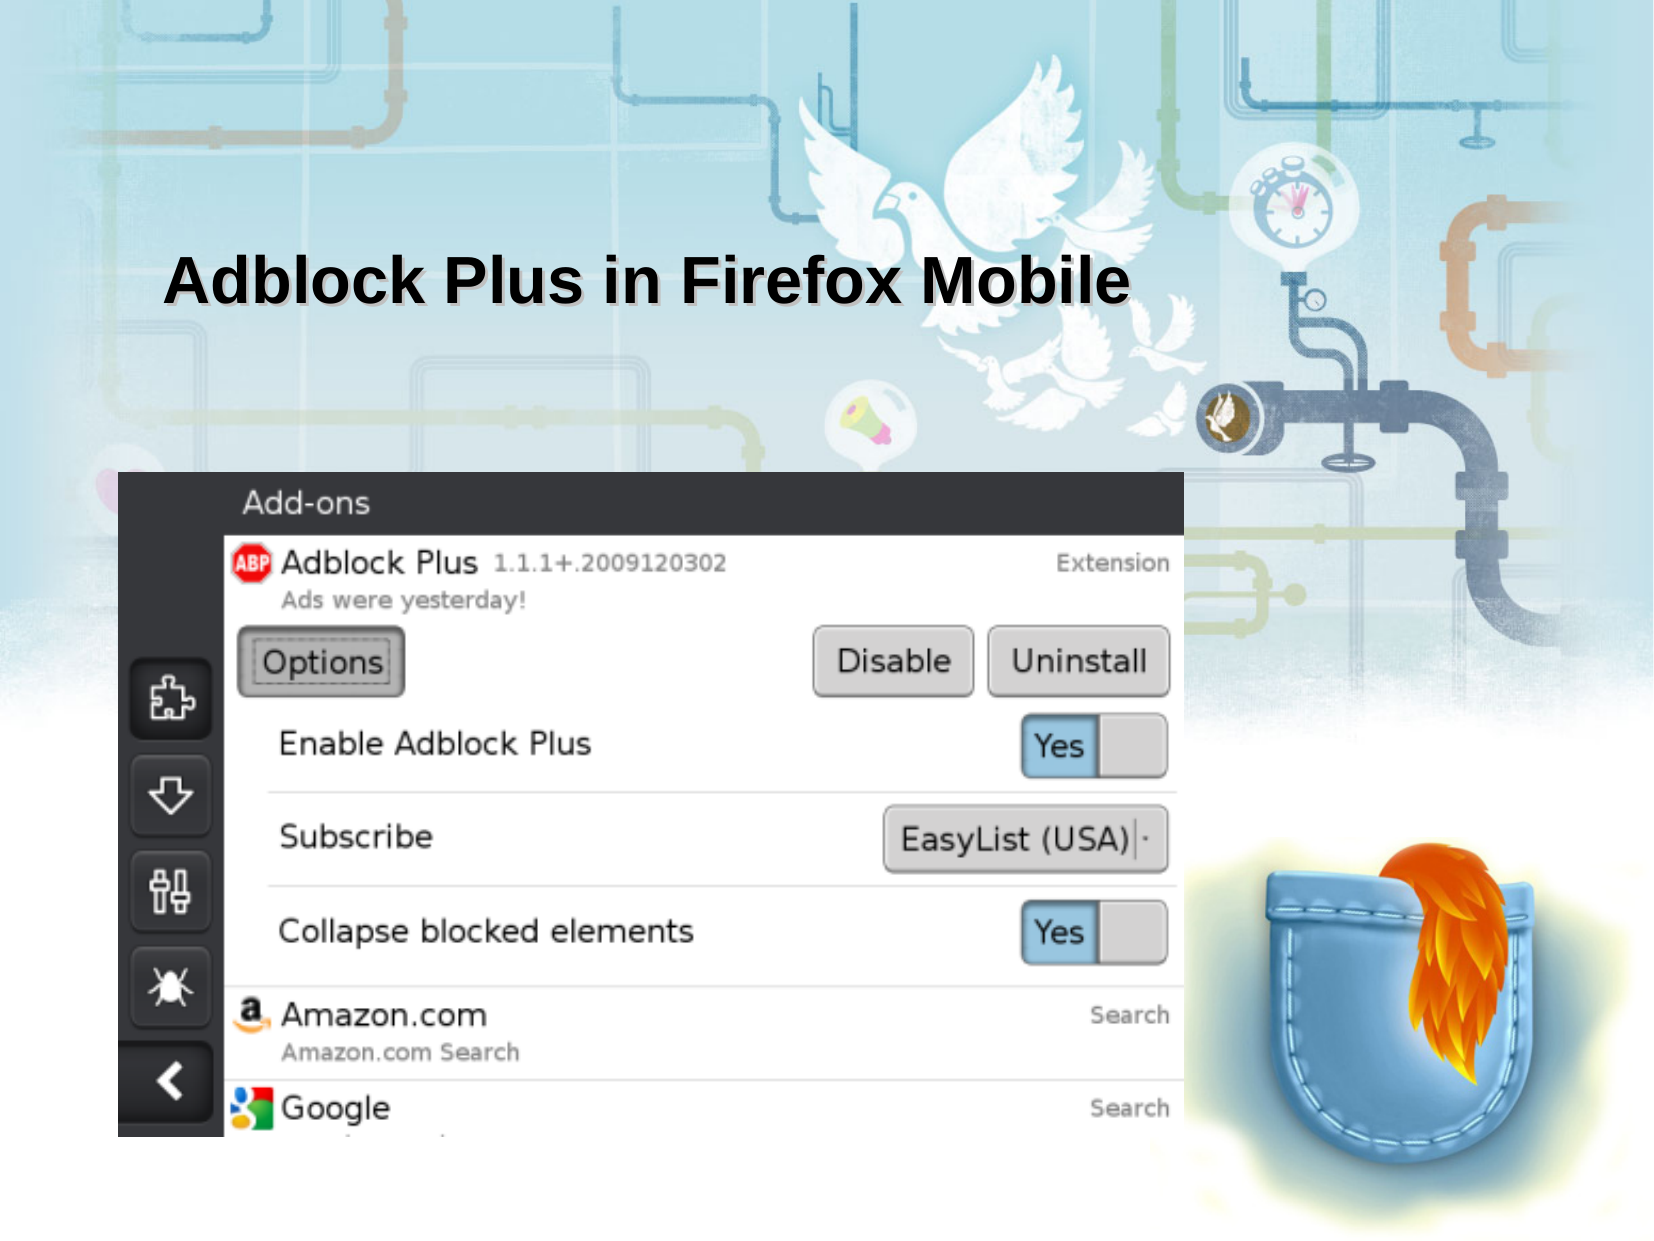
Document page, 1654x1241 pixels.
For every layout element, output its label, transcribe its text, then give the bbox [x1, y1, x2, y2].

text_box Adblock Plus in Firefox Mobile [147, 235, 1211, 384]
picture [0, 0, 1654, 1241]
